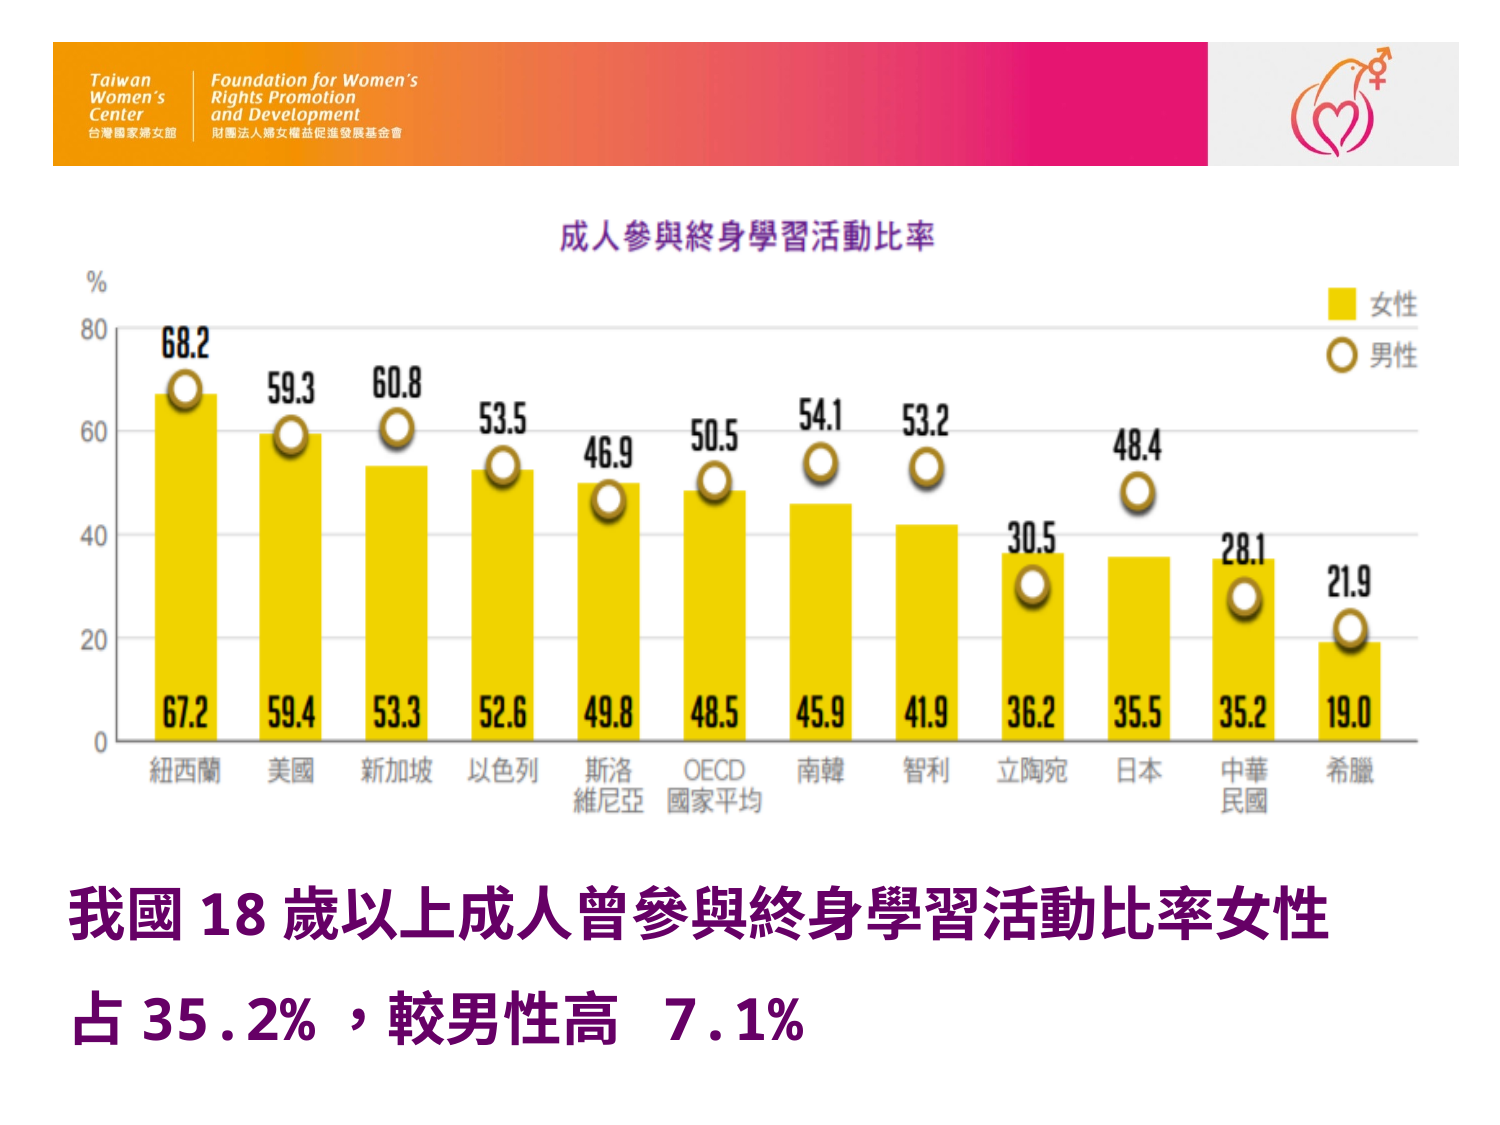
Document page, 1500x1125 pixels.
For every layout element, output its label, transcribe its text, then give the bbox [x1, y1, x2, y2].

picture [41, 184, 1459, 847]
text_box 我國18歲以上成人曾參與終身學習活動比率女性占35.2%，較男性高 7.1% [53, 834, 1400, 1039]
